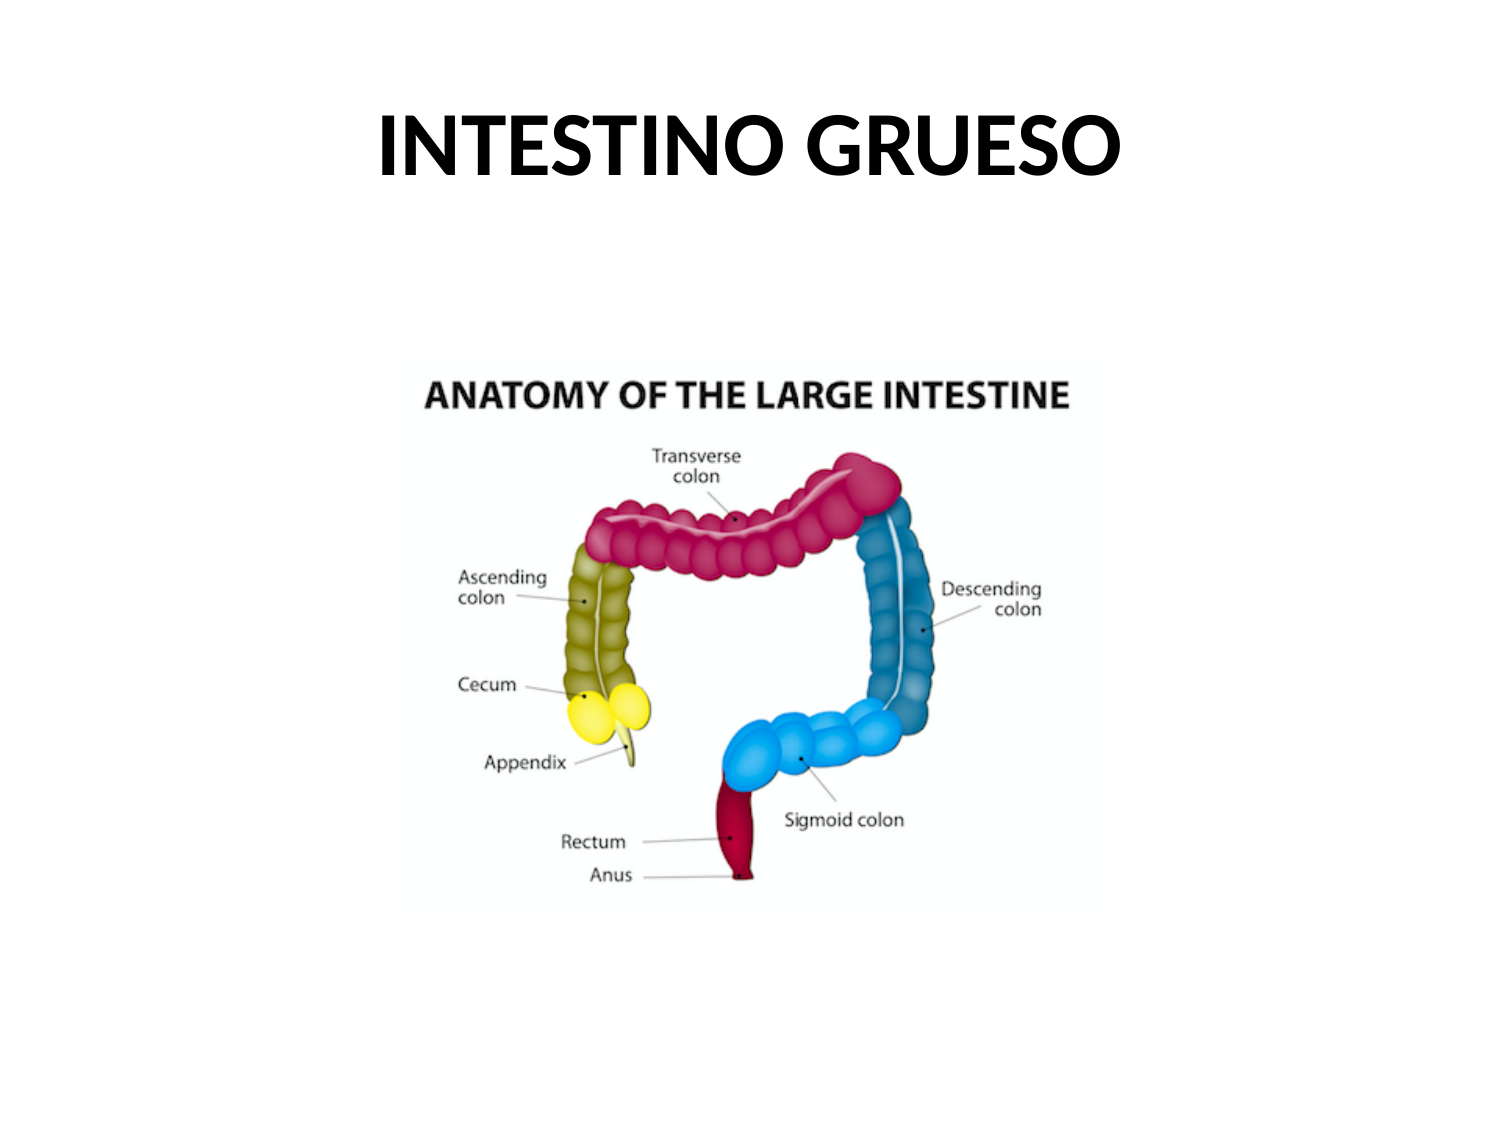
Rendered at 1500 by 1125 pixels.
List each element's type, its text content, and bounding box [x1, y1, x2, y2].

title INTESTINO GRUESO [75, 45, 1425, 233]
picture [392, 356, 1108, 912]
